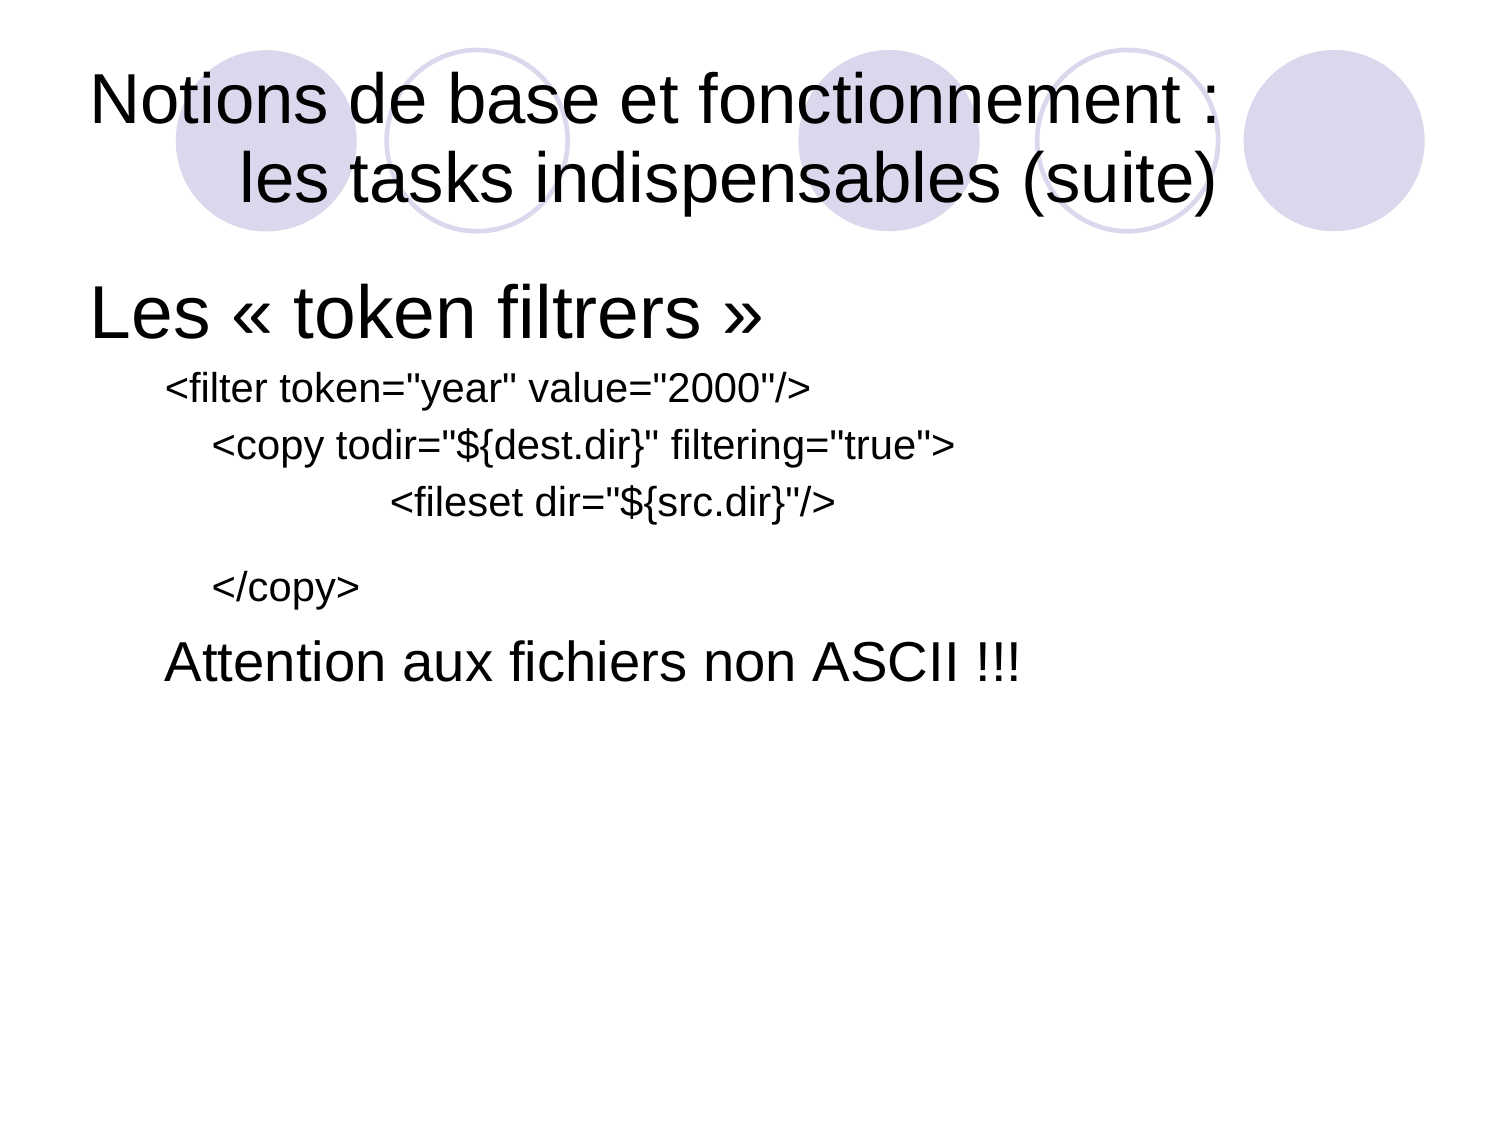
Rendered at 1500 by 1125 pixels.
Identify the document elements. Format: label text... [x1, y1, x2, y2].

list Les « token filtrers » <filter token="year" value="2000"/> <copy todir="${dest.dir}" filtering="true"> <fileset dir="${src.dir}"/> </copy> Attention aux fichiers non ASCII !!! [75, 262, 1426, 1006]
title Notions de base et fonctionnement : les tasks indispensables (suite) [75, 26, 1426, 252]
